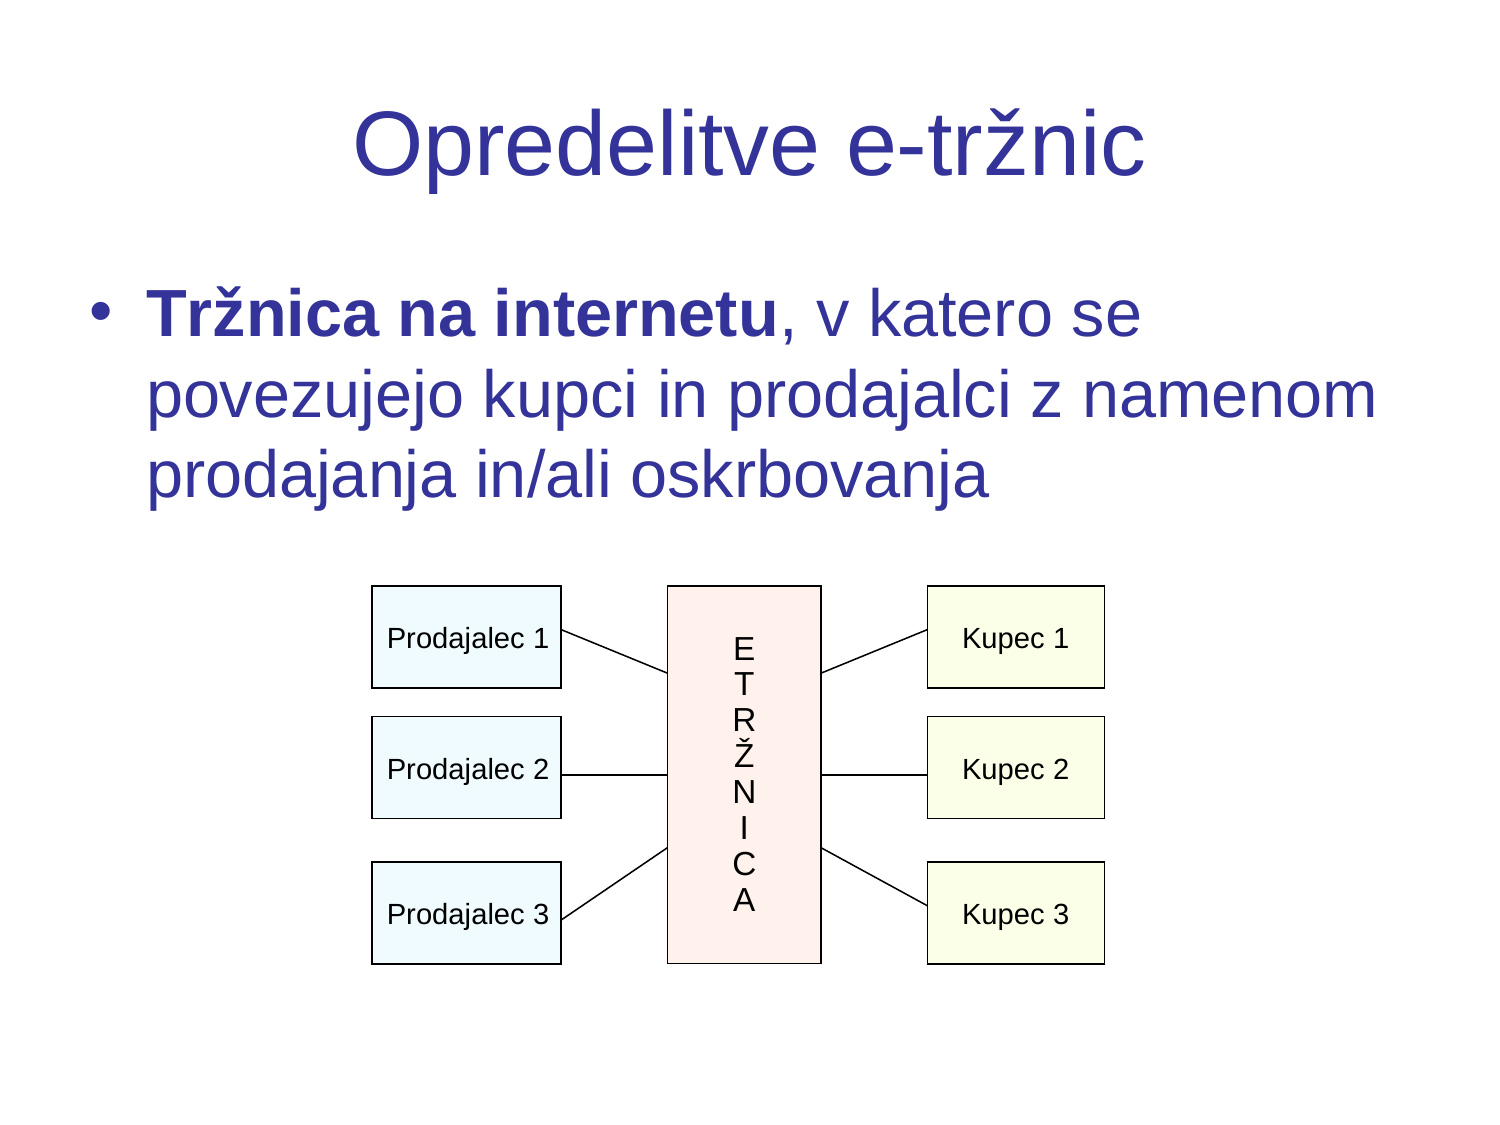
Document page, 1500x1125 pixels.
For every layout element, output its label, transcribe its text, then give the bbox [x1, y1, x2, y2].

text_box Prodajalec 3 [372, 862, 562, 964]
list Tržnica na internetu, v katero se povezujejo kupci in prodajalci z namenom prodajanja in/ali oskrbovanja [75, 262, 1426, 1006]
title Opredelitve e-tržnic [75, 45, 1426, 233]
text_box Kupec 3 [927, 862, 1105, 964]
text_box Prodajalec 1 [372, 586, 562, 688]
text_box Kupec 2 [927, 716, 1105, 819]
text_box Prodajalec 2 [372, 716, 562, 819]
text_box E T R Ž N I C A [667, 586, 822, 964]
text_box Kupec 1 [927, 586, 1105, 688]
